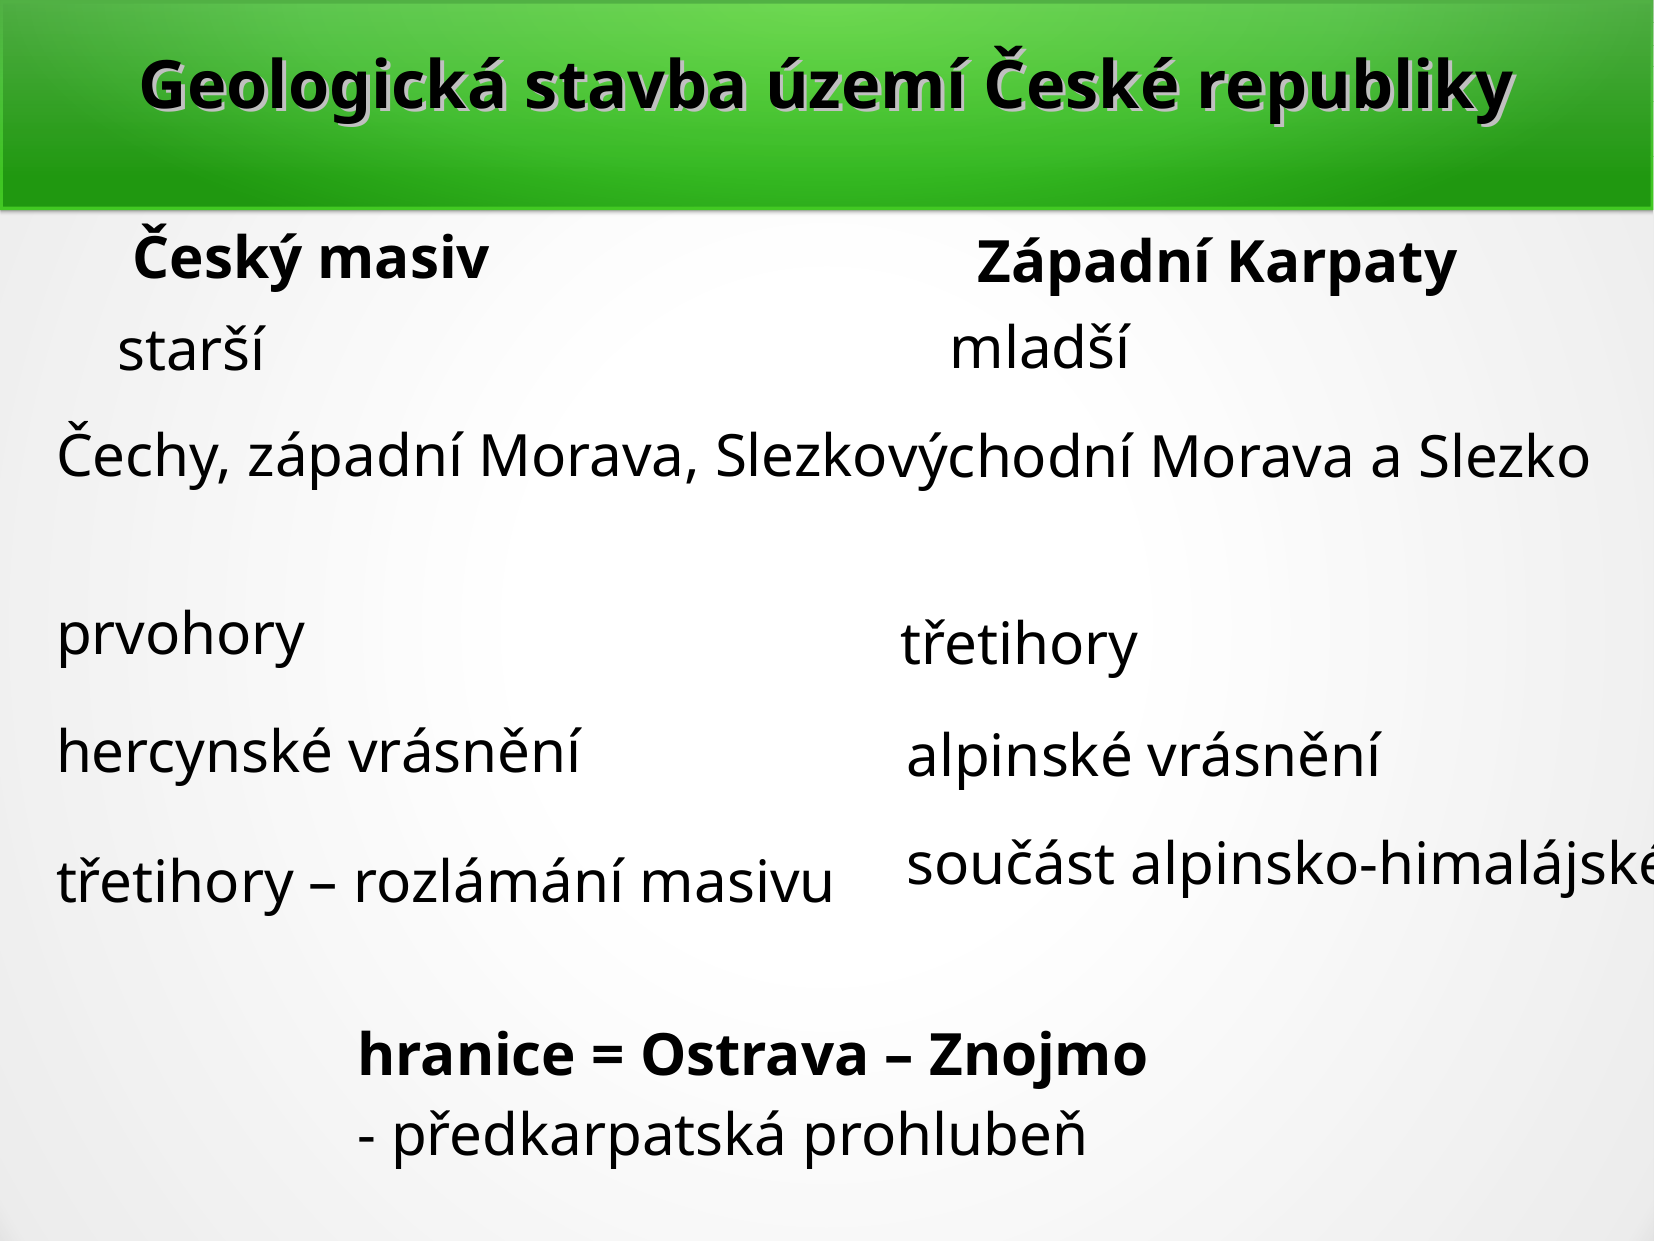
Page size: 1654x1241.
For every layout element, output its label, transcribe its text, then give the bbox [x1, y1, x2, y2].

text_box součást alpinsko-himalájského pohoří [891, 814, 1518, 993]
text_box východní Morava a Slezko [874, 407, 1642, 504]
text_box starší [41, 301, 302, 399]
text_box Západní Karpaty [962, 212, 1613, 309]
text_box mladší [874, 299, 1147, 397]
text_box Český masiv [118, 209, 650, 306]
text_box hercynské vrásnění [41, 702, 751, 800]
text_box hranice = Ostrava – Znojmo - předkarpatská prohlubeň [342, 1006, 1317, 1184]
text_box Čechy, západní Morava, Slezko [41, 406, 810, 585]
text_box třetihory – rozlámání masivu [41, 832, 857, 930]
text_box alpinské vrásnění [891, 706, 1583, 804]
text_box třetihory [885, 594, 1565, 691]
text_box prvohory [41, 584, 691, 681]
text_box Geologická stavba území České republiky [29, 29, 1625, 138]
